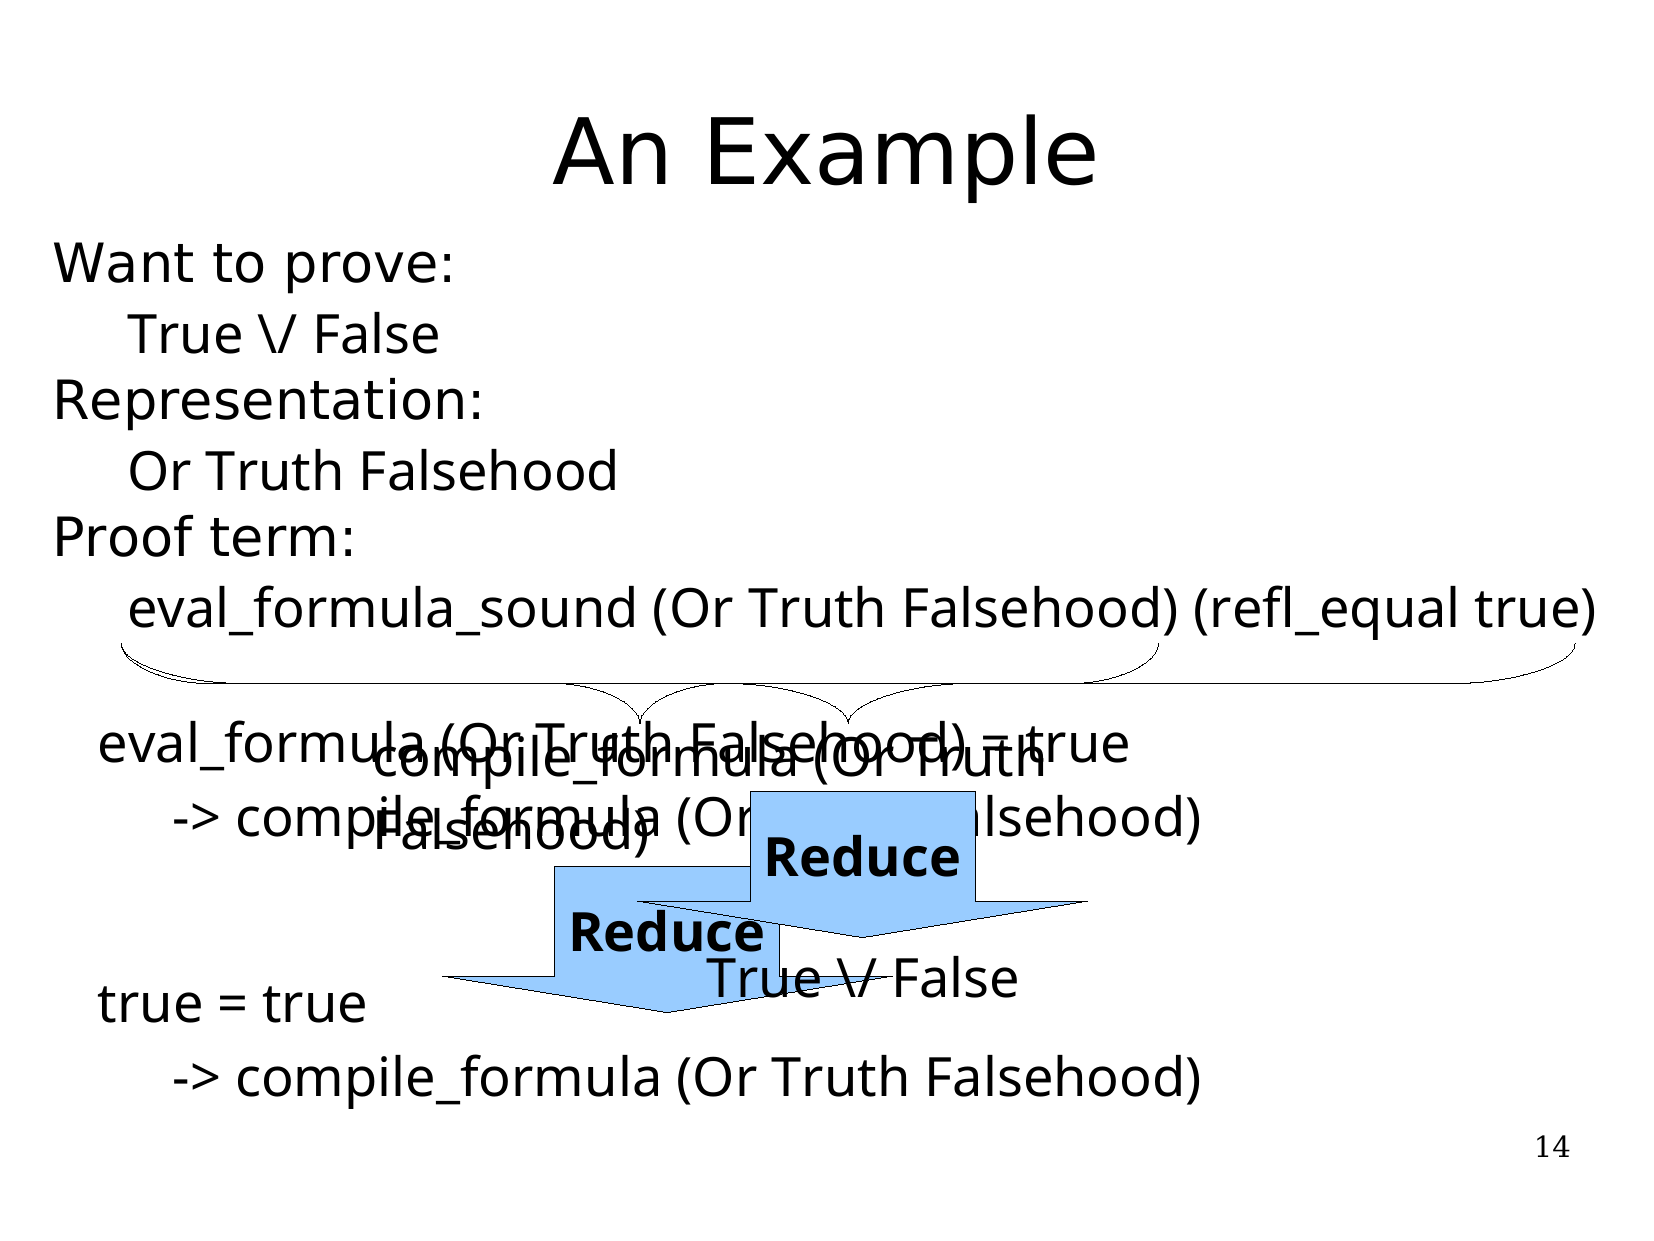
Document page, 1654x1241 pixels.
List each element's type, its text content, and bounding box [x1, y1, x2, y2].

text_box true = true -> compile_formula (Or Truth Falsehood) [82, 956, 1238, 1113]
text_box eval_formula (Or Truth Falsehood) = true -> compile_formula (Or Truth Falsehood) [976, 806, 1238, 853]
text_box Reduce [554, 866, 780, 956]
text_box True \/ False [691, 931, 1068, 1027]
text_box eval_formula (Or Truth Falsehood) = true -> compile_formula (Or Truth Falsehood) [82, 696, 1238, 853]
text_box compile_formula (Or Truth Falsehood) [357, 710, 1334, 806]
text_box Want to prove: True \/ False Representation: Or Truth Falsehood Proof term: eval_formula_sound (Or Truth Falsehood) (refl_equal true) [37, 225, 1613, 641]
title An Example [82, 56, 1571, 225]
text_box Reduce [637, 791, 1088, 931]
